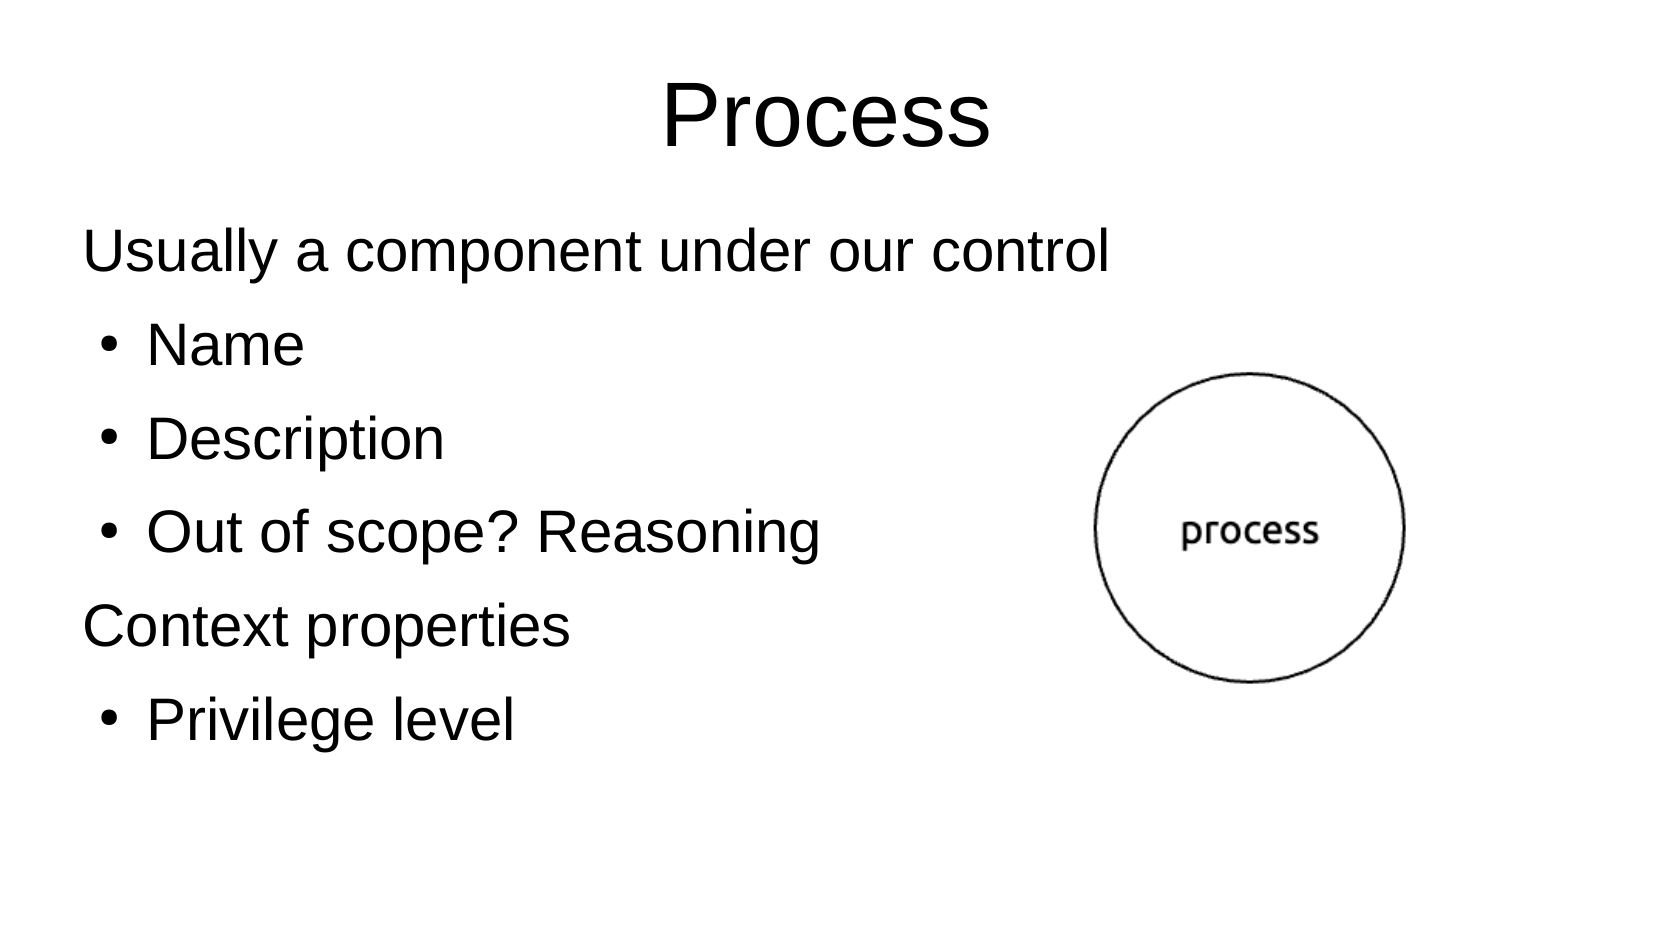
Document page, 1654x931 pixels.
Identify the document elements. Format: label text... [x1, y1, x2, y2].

list Usually a component under our control Name Description Out of scope? Reasoning Context properties Privilege level [82, 217, 1571, 758]
picture [1077, 337, 1426, 707]
title Process [82, 37, 1571, 193]
